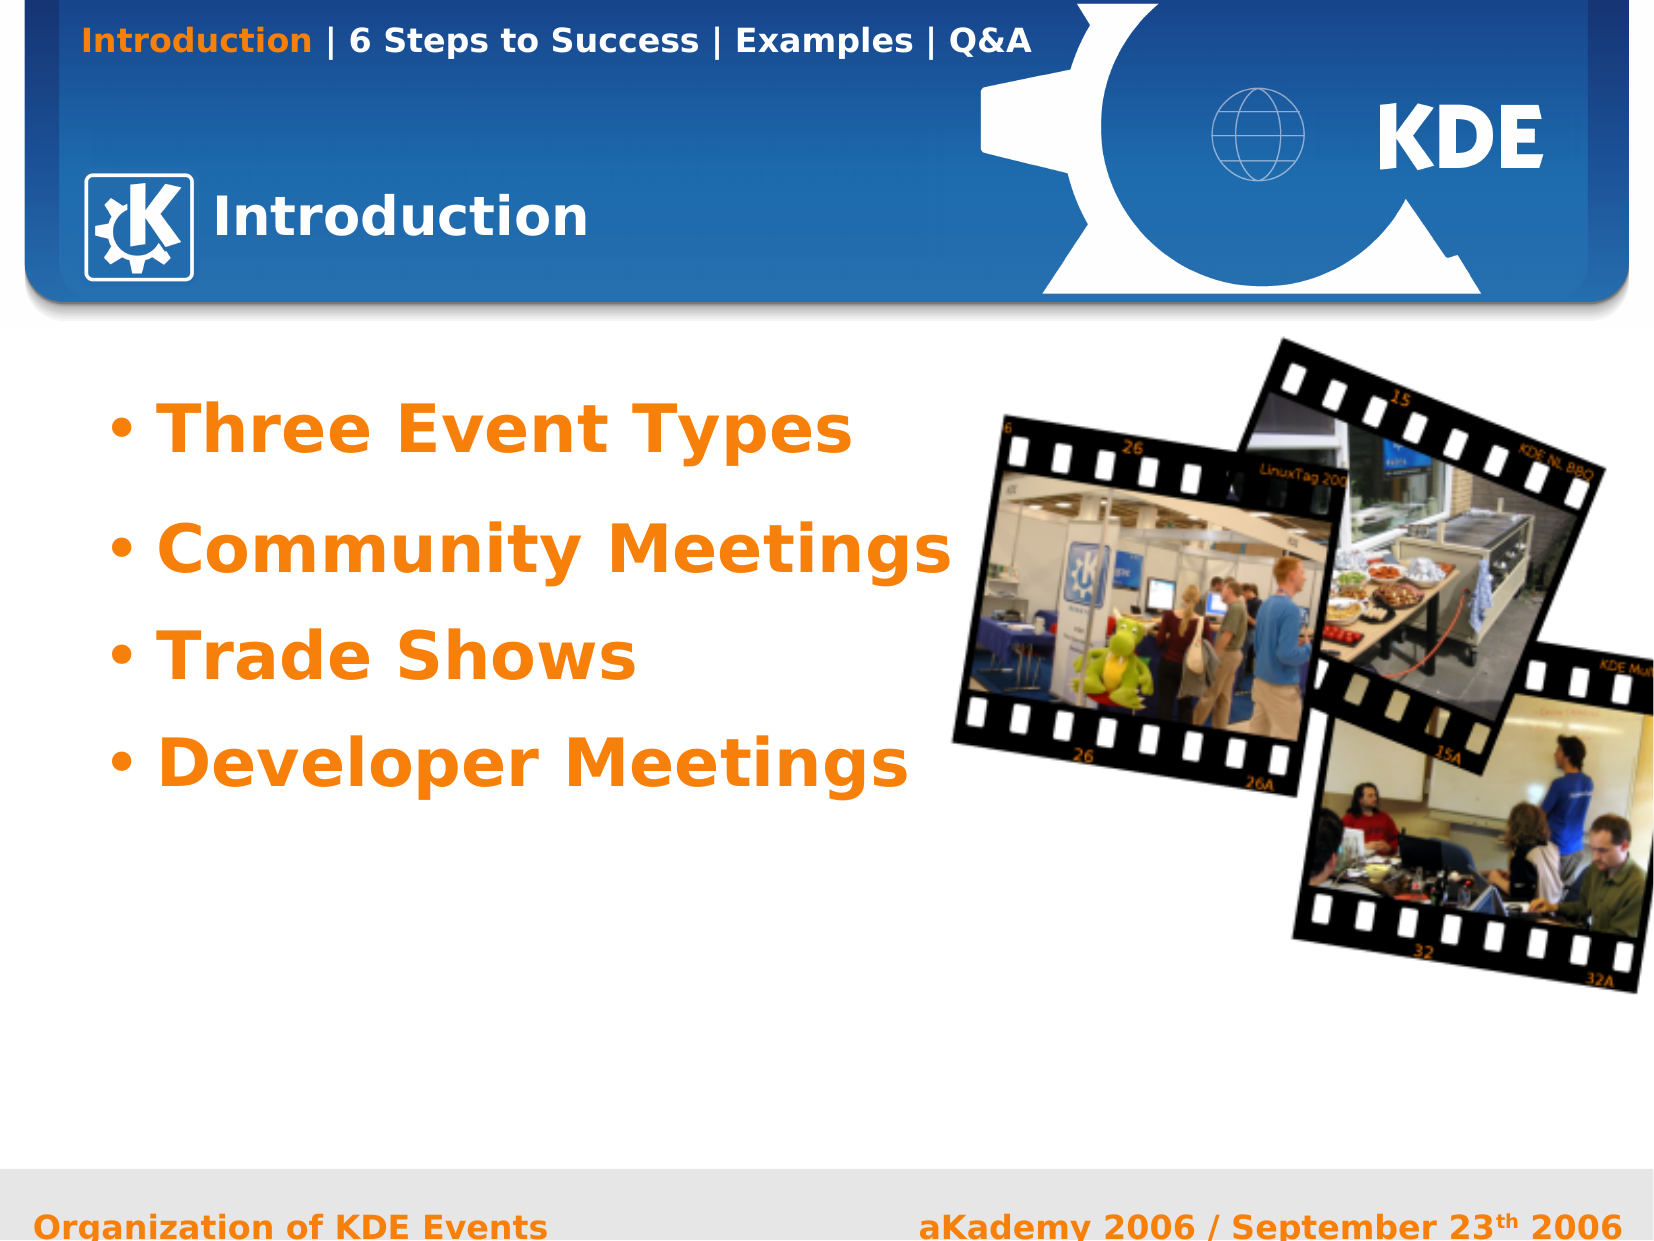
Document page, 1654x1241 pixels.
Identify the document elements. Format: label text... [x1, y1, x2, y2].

title Introduction | 6 Steps to Success | Examples | Q&A [80, 18, 1056, 64]
title Introduction [212, 177, 1061, 257]
picture [0, 0, 1654, 1013]
list Community Meetings Trade Shows Developer Meetings [67, 510, 1088, 1051]
list Three Event Types [67, 390, 1088, 488]
